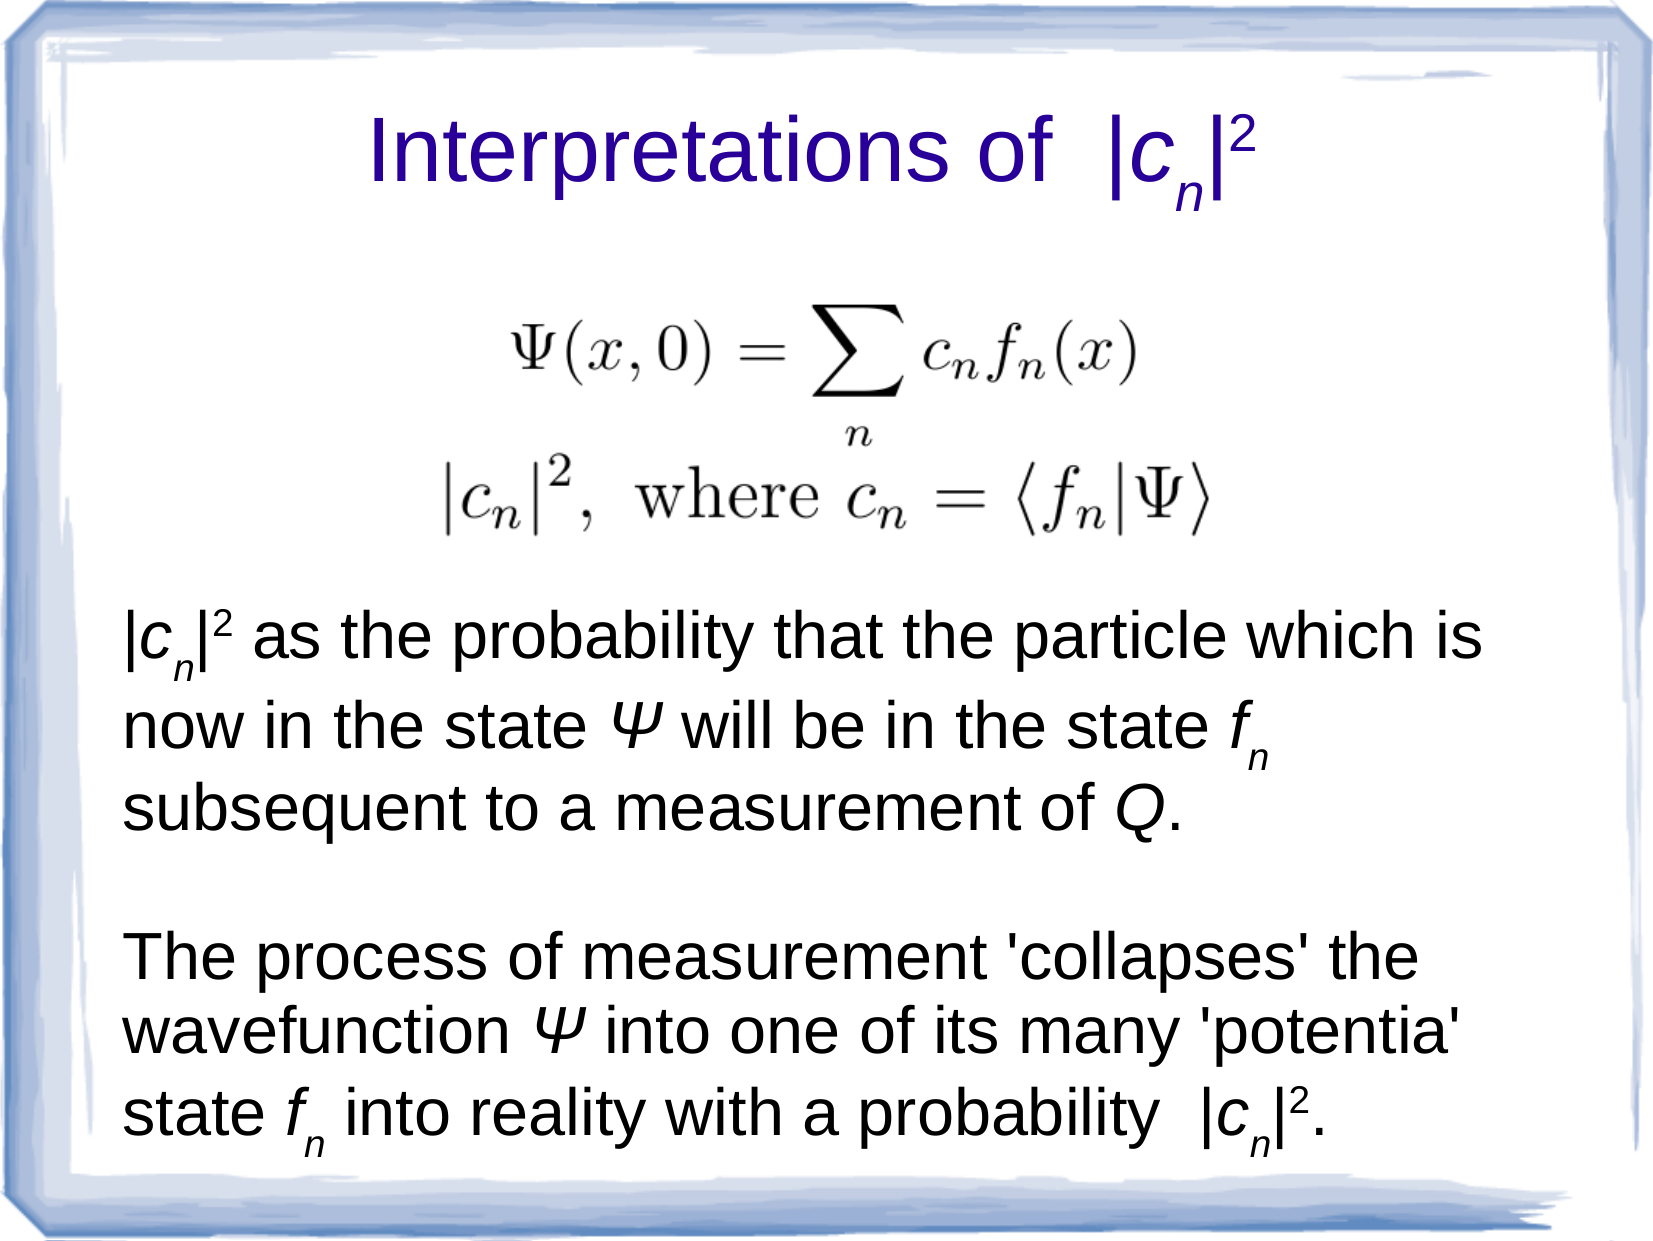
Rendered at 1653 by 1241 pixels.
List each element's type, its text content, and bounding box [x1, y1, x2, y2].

title Interpretations of |cn|2 [82, 49, 1568, 254]
picture [0, 0, 1653, 1241]
text_box |cn|2 as the probability that the particle which is now in the state Ψ will be in the state fn subsequent to a measurement of Q. The process of measurement 'collapses' the wavefunction Ψ into one of its many 'potentia' state fn into reality with a probability |cn|2. [107, 584, 1576, 1166]
